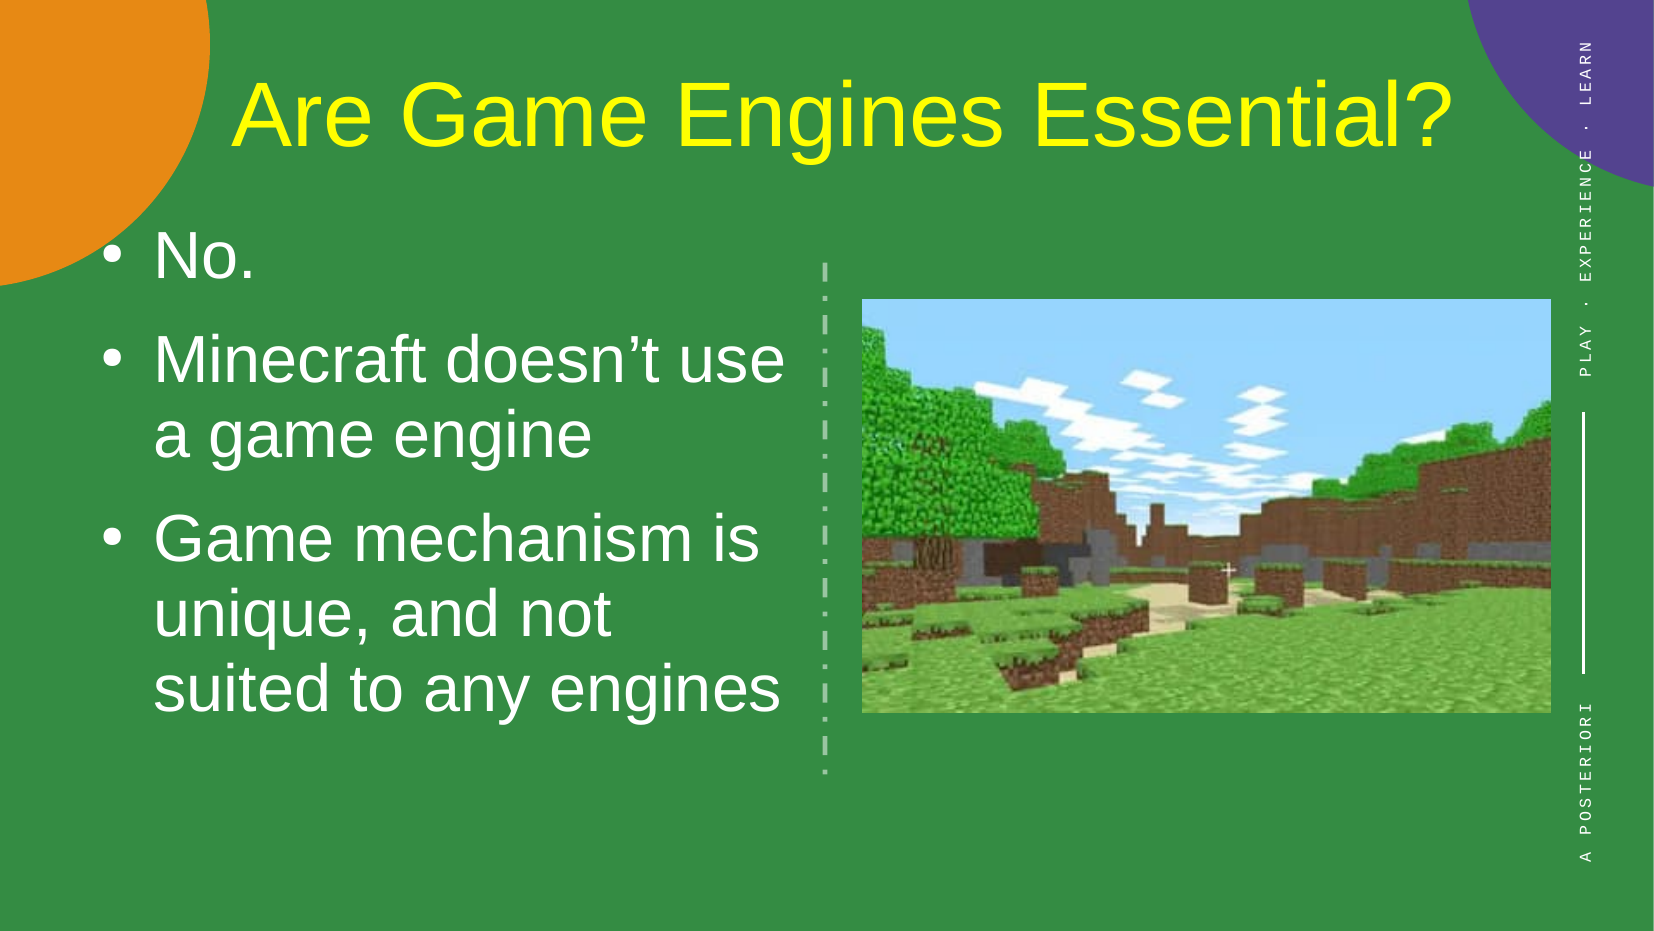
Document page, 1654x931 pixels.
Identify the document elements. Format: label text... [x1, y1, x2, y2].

picture [862, 299, 1551, 713]
list No. Minecraft doesn’t use a game engine Game mechanism is unique, and not suited to any engines [82, 217, 788, 758]
title Are Game Engines Essential? [187, 37, 1501, 193]
